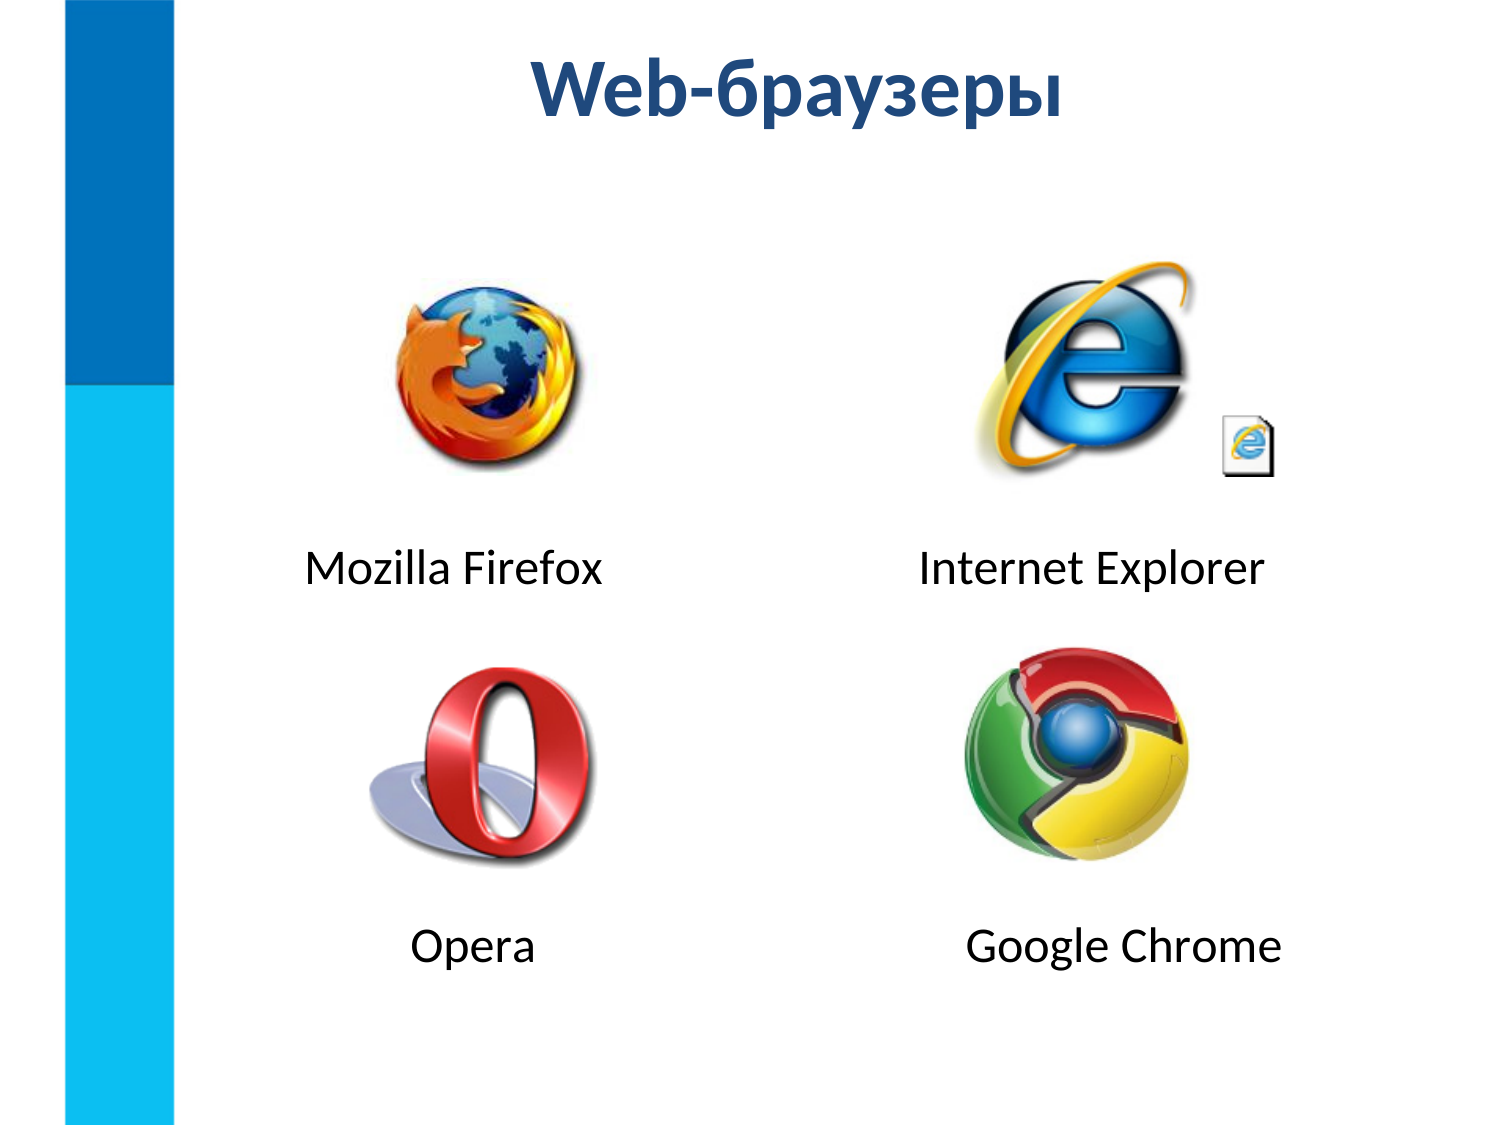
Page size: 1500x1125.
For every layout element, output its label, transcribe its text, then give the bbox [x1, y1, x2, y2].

title Web-браузеры [171, 30, 1425, 135]
picture [0, 0, 1500, 1125]
text_box Opera [395, 904, 597, 981]
text_box Mozilla Firefox [289, 527, 680, 603]
text_box Google Chrome [950, 904, 1337, 981]
text_box Internet Explorer [903, 527, 1341, 603]
